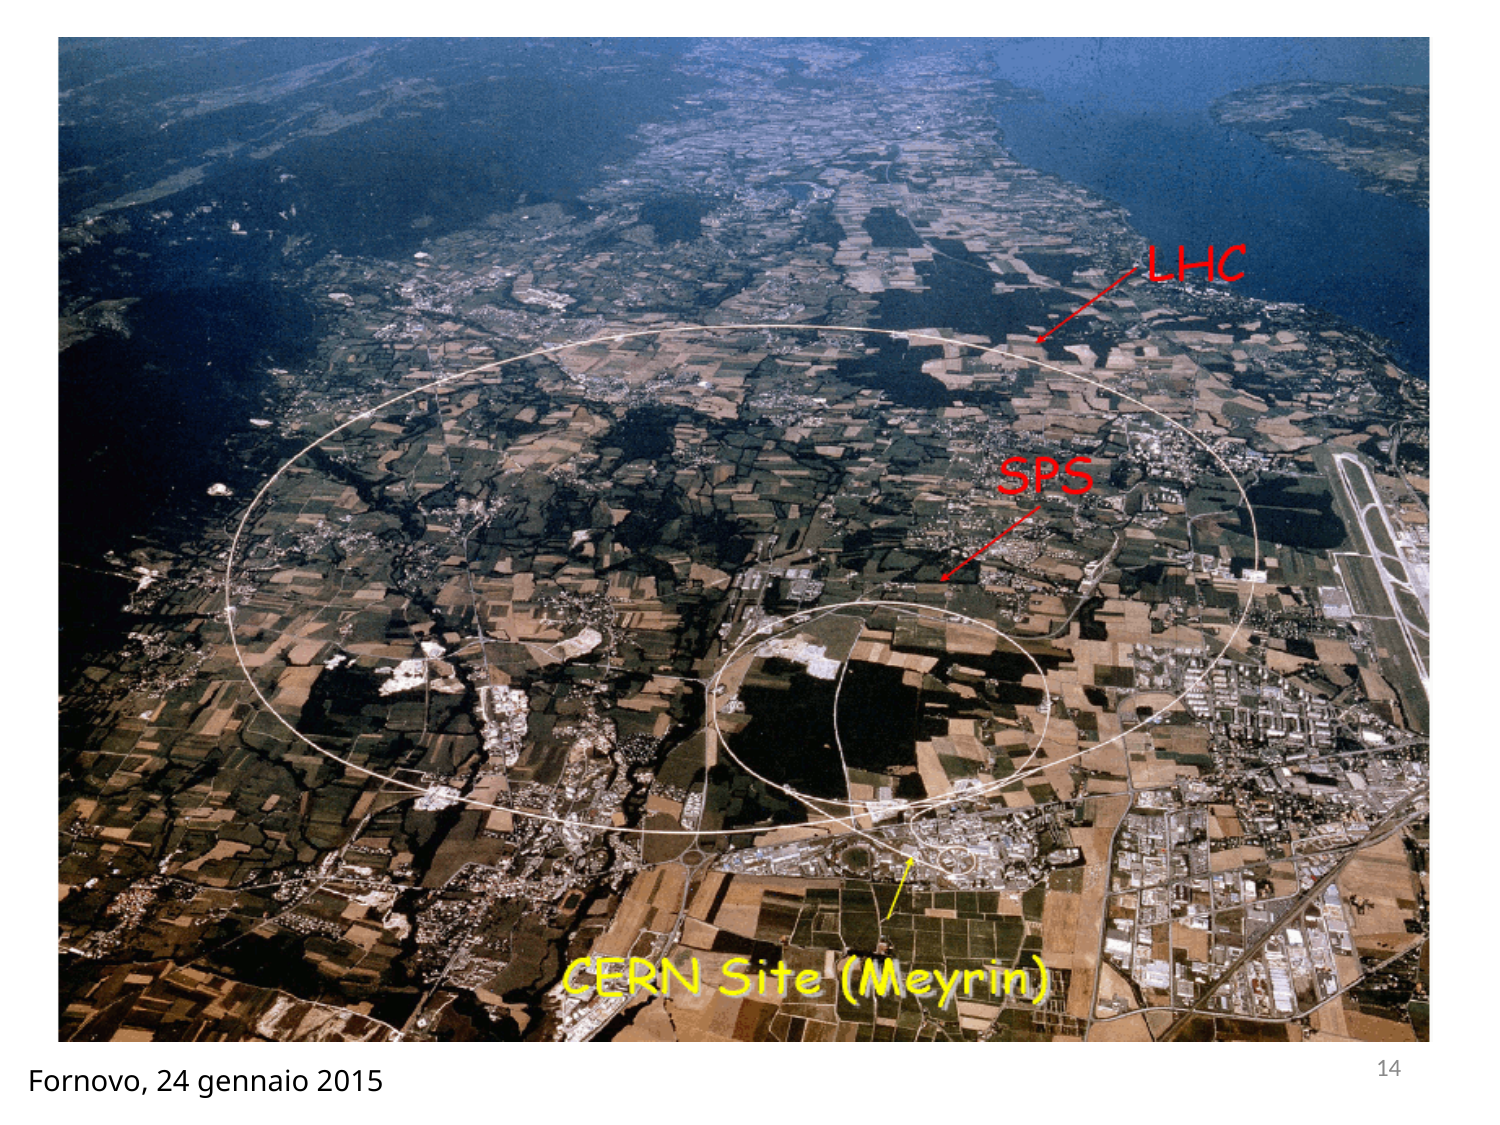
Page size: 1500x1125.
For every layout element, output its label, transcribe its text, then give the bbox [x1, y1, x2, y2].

picture [57, 37, 1433, 1042]
text_box <numero> [1074, 1042, 1417, 1095]
